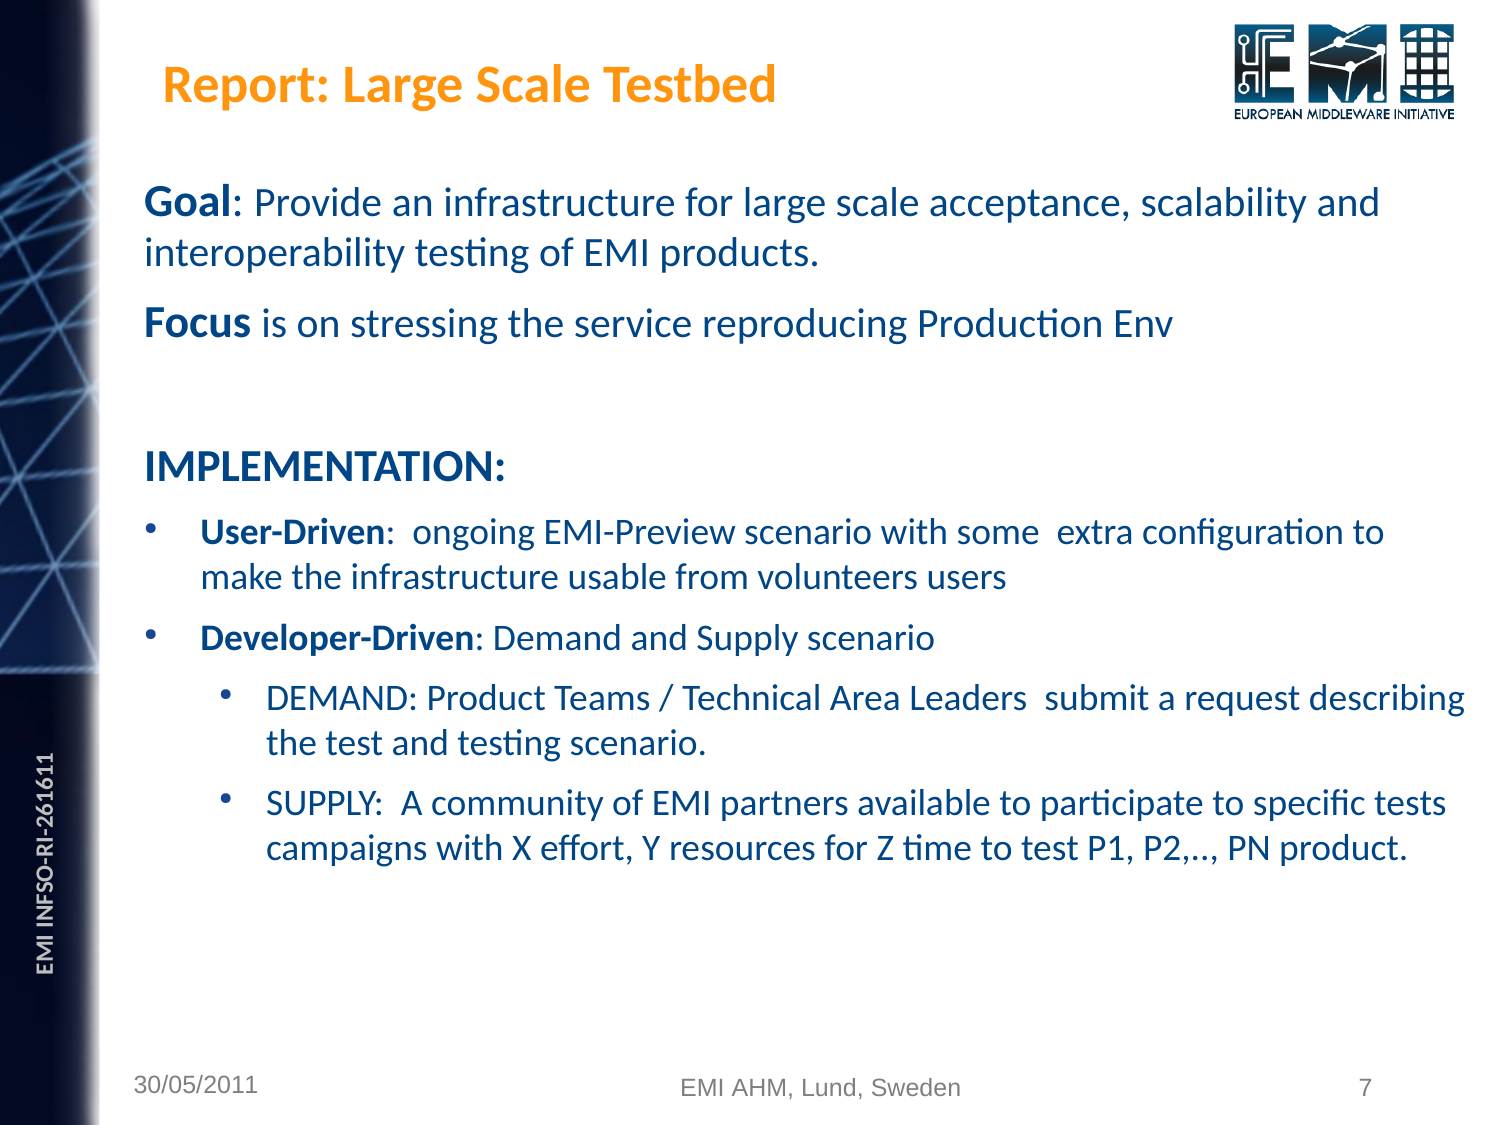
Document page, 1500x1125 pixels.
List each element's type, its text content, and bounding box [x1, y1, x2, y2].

text_box 30/05/2011 [118, 1061, 301, 1123]
text_box EMI AHM, Lund, Sweden [298, 1063, 1344, 1124]
picture [1185, 8, 1500, 140]
text_box <number> [1343, 1063, 1426, 1123]
picture [0, 0, 111, 1125]
text_box Report: Large Scale Testbed [147, 40, 1195, 121]
list Goal: Provide an infrastructure for large scale acceptance, scalability and interoperability testing of EMI products. Focus is on stressing the service reproducing Production Env IMPLEMENTATION: User-Driven: ongoing EMI-Preview scenario with some extra configuration to make the infrastructure usable from volunteers users Developer-Driven: Demand and Supply scenario DEMAND: Product Teams / Technical Area Leaders submit a request describing the test and testing scenario. SUPPLY: A community of EMI partners available to participate to specific tests campaigns with X effort, Y resources for Z time to test P1, P2,.., PN product. [129, 162, 1483, 1004]
